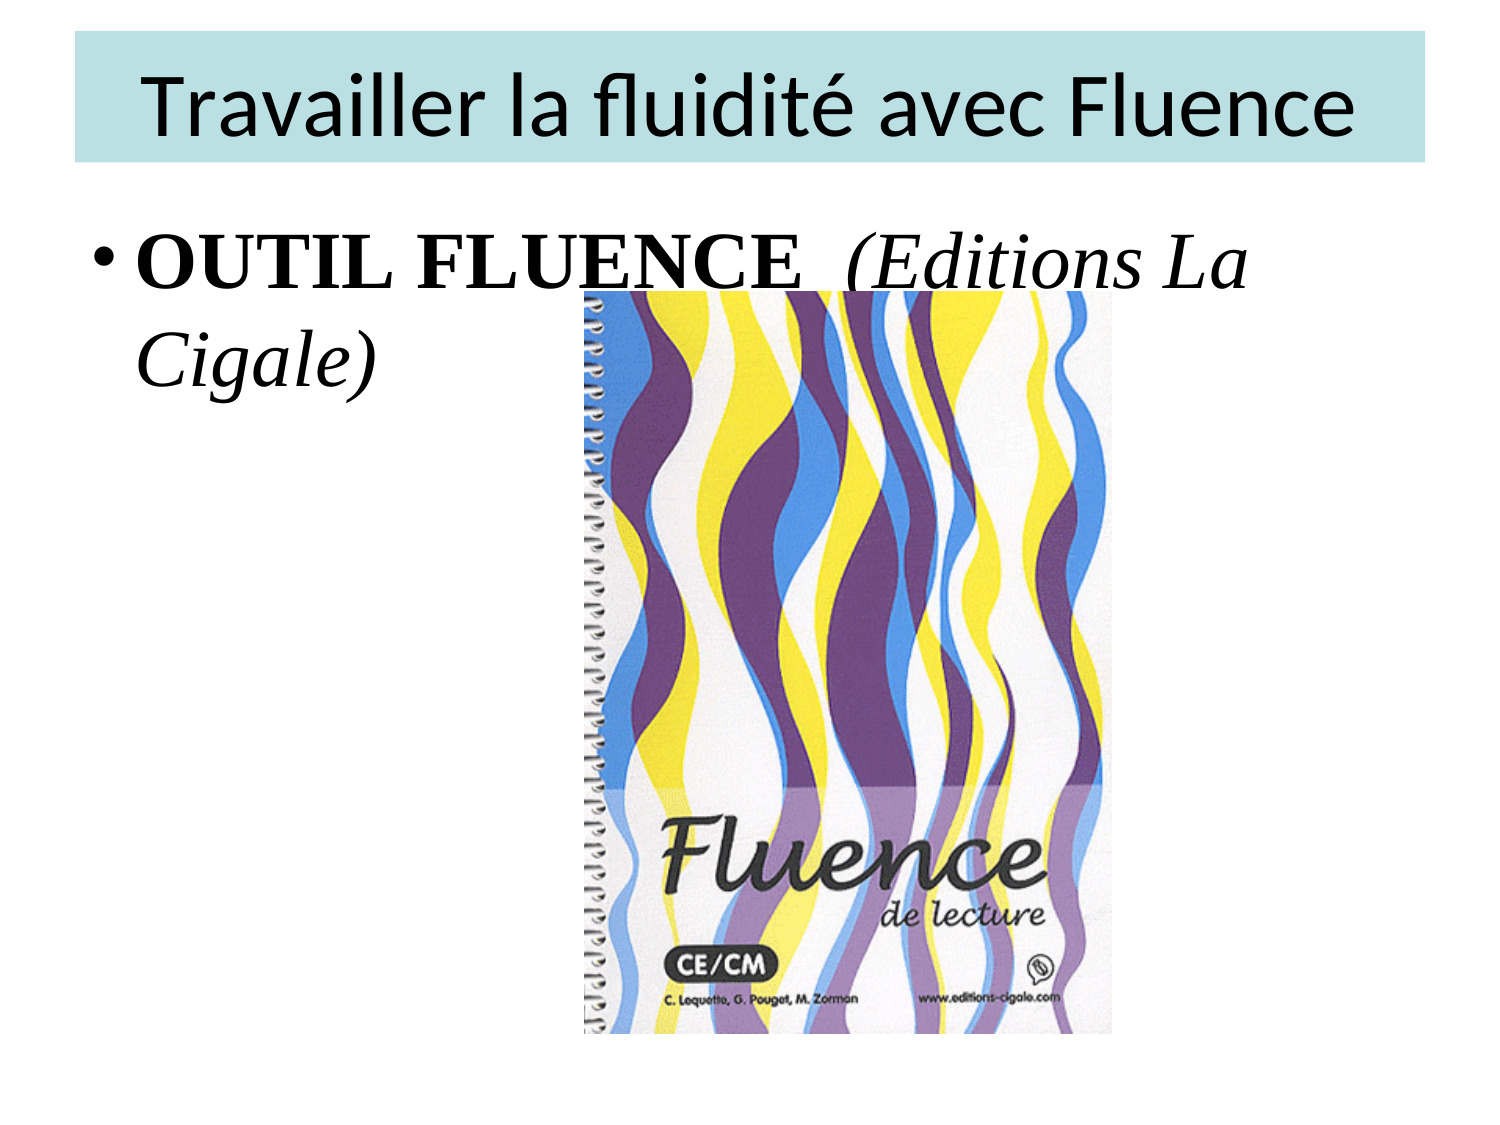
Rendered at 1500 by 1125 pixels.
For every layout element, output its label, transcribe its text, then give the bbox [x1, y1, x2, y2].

text_box OUTIL FLUENCE (Editions La Cigale) [75, 200, 1426, 1010]
picture [584, 291, 1112, 1034]
text_box Travailler la fluidité avec Fluence [75, 30, 1426, 163]
